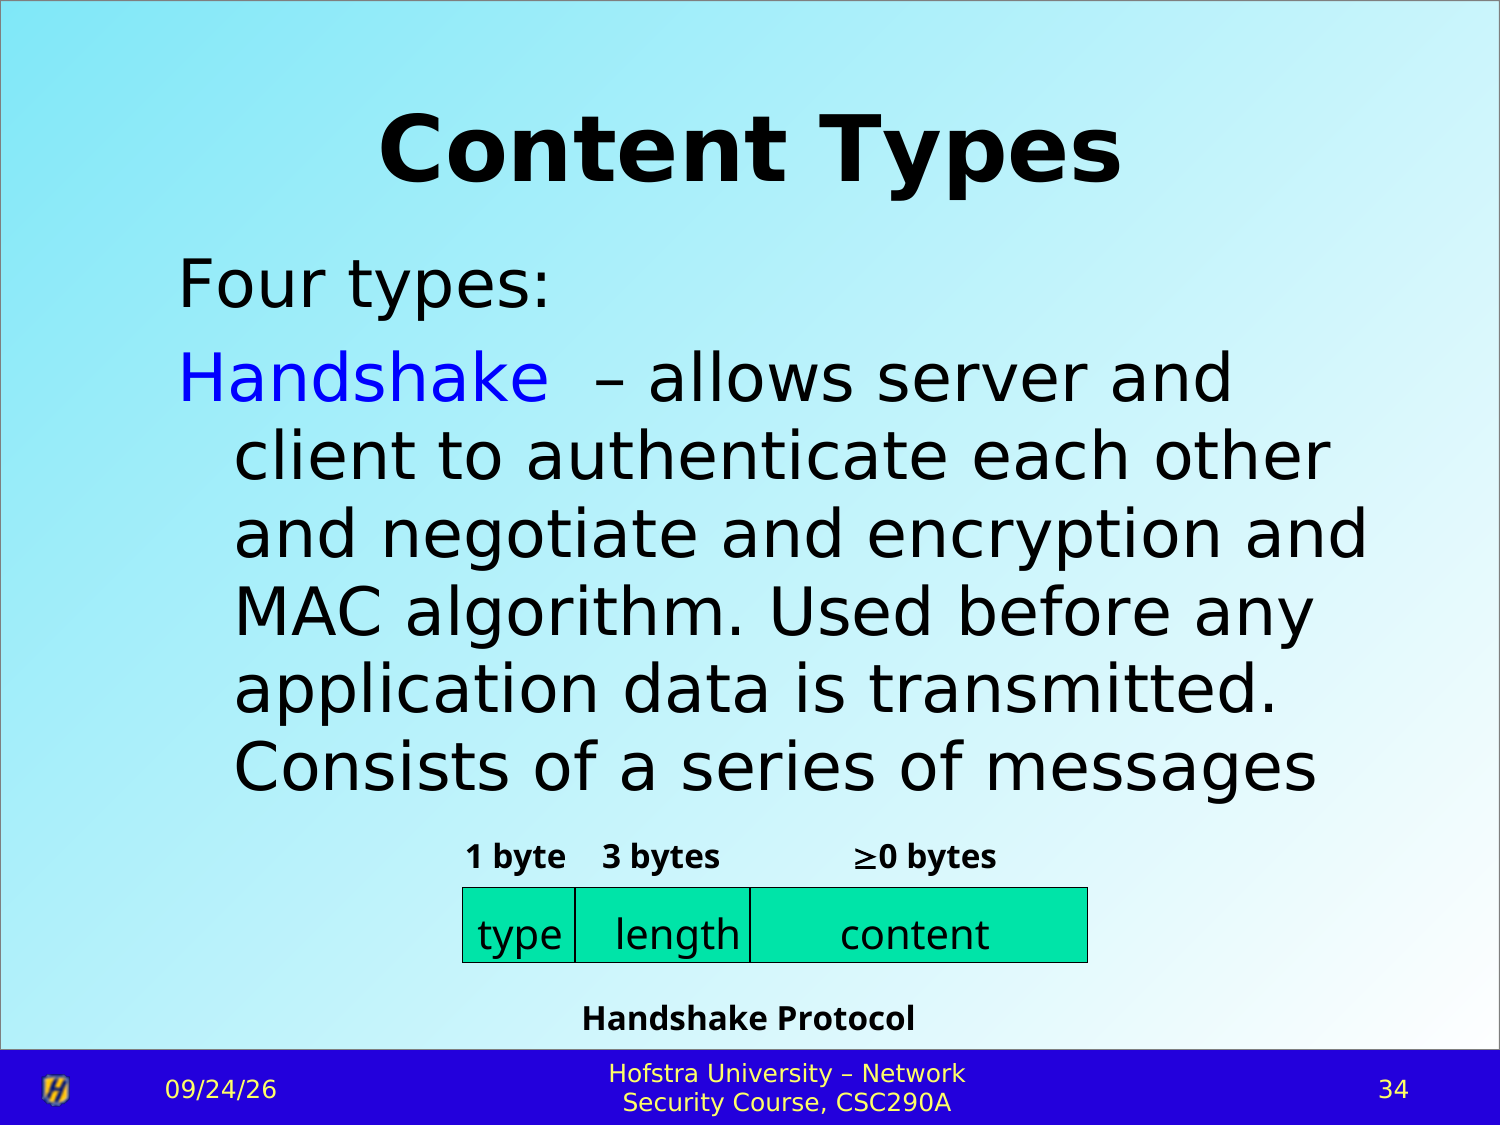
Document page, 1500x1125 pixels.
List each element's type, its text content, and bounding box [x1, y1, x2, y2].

text_box length [600, 897, 757, 970]
text_box content [825, 897, 1005, 970]
picture [37, 1072, 76, 1110]
text_box type [462, 897, 578, 970]
title Content Types [112, 85, 1391, 212]
text_box 1 byte [449, 824, 582, 886]
text_box Handshake Protocol [566, 987, 932, 1049]
list Four types: Handshake – allows server and client to authenticate each other and negotiate and encryption and MAC algorithm. Used before any application data is transmitted. Consists of a series of messages [162, 237, 1438, 913]
text_box 3 bytes [587, 824, 736, 886]
text_box 0 bytes [837, 825, 1013, 886]
